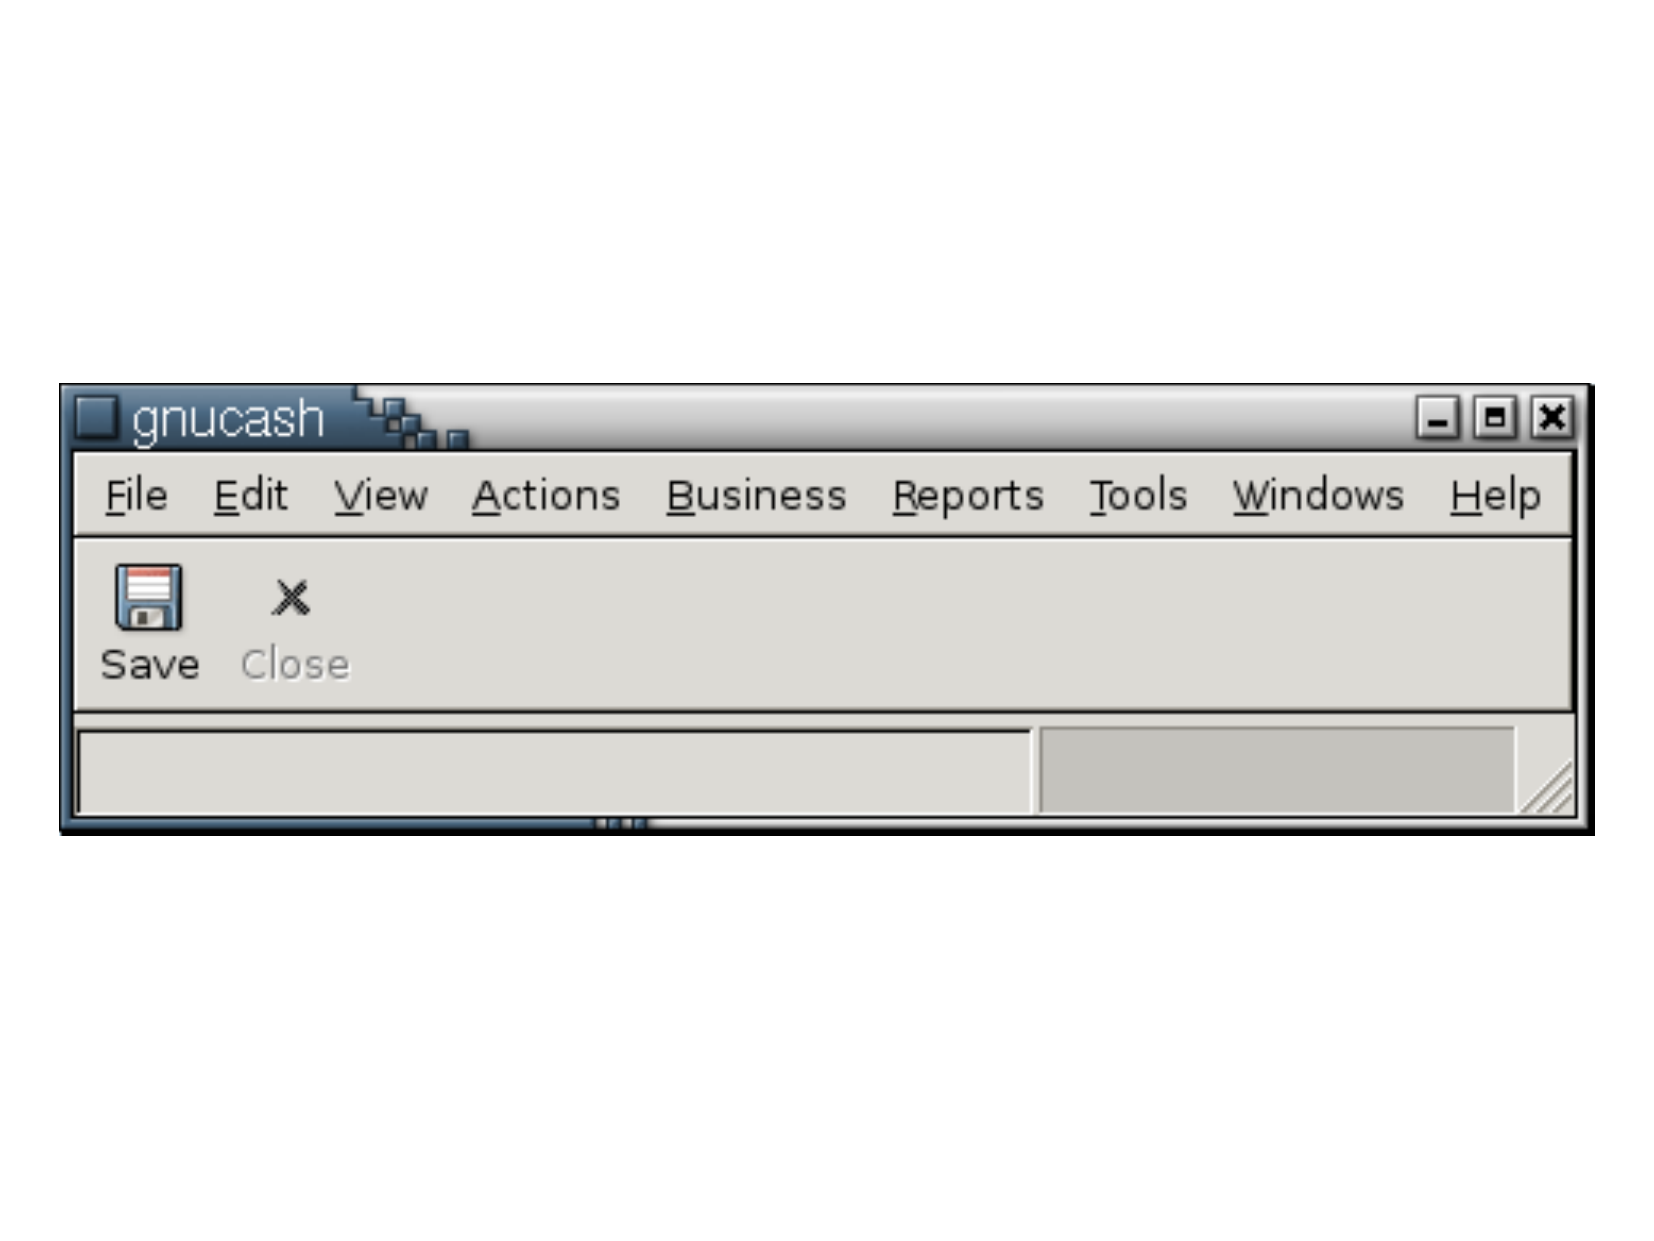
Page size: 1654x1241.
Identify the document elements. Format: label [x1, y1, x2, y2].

picture [59, 383, 1595, 836]
